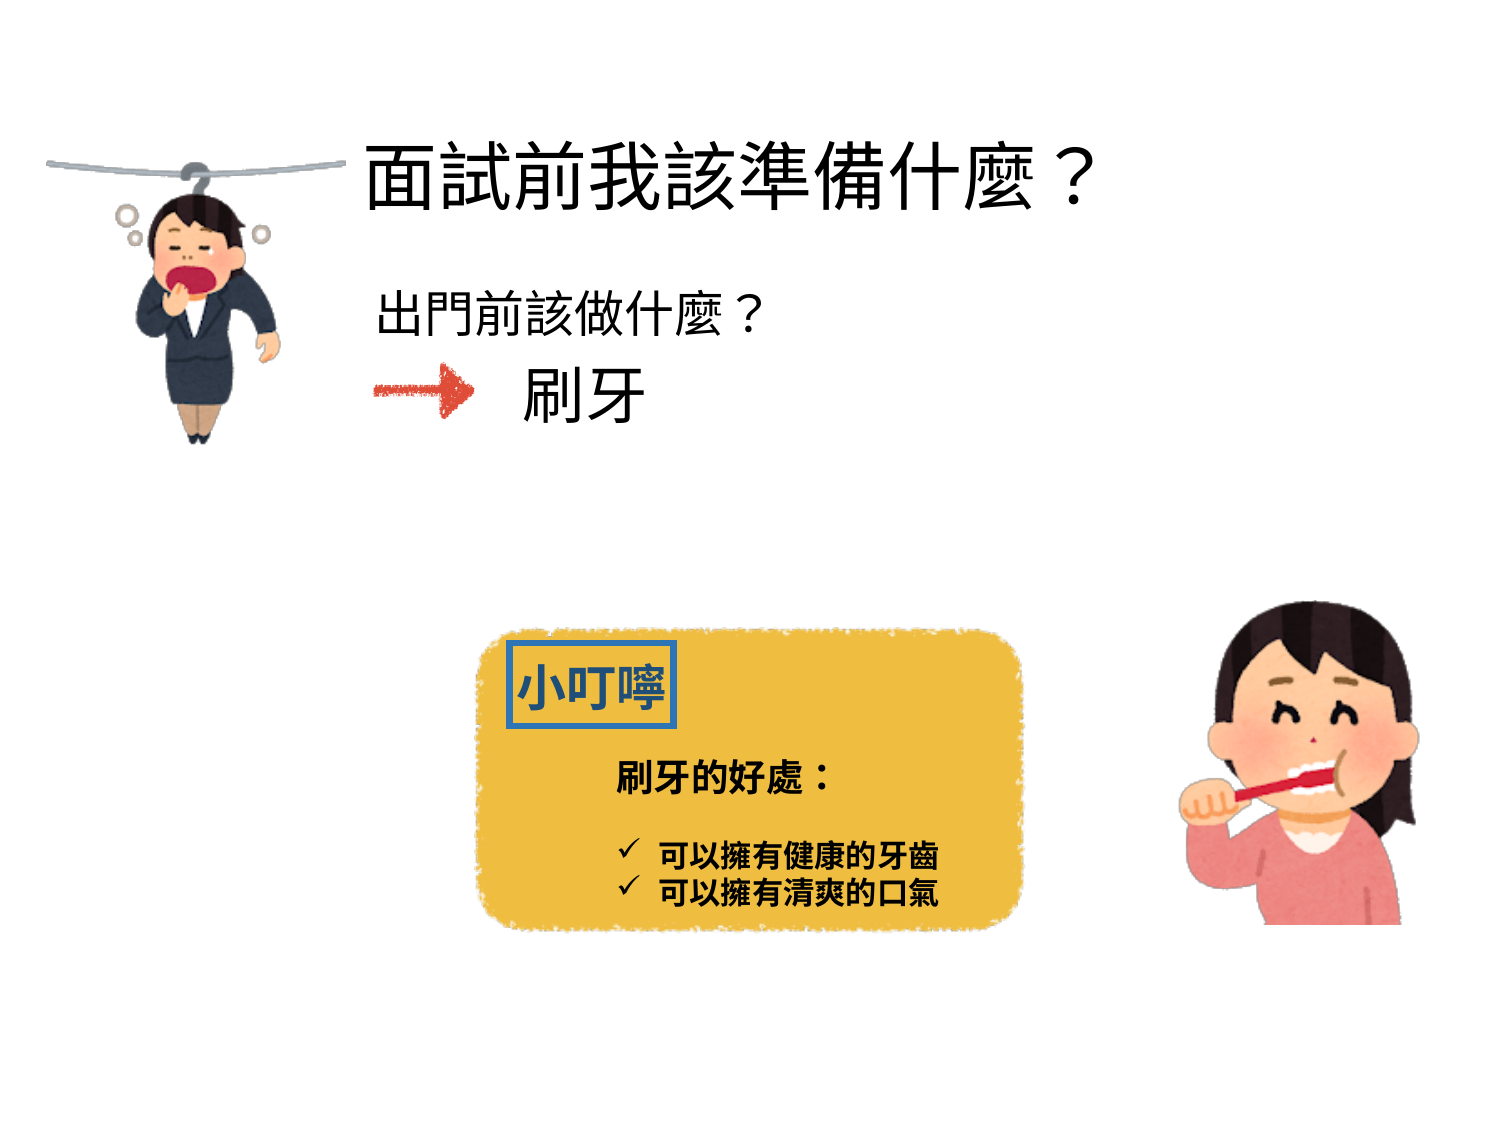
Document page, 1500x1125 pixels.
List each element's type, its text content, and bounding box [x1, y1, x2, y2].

text_box 出門前該做什麼？ [359, 275, 790, 351]
text_box 小叮嚀 [501, 649, 506, 725]
text_box 刷牙的好處： 可以擁有健康的牙齒 可以擁有清爽的口氣 [601, 746, 955, 919]
picture [366, 361, 475, 421]
title 面試前我該準備什麼？ [90, 93, 1385, 257]
picture [46, 151, 346, 451]
text_box 刷牙 [507, 348, 663, 589]
text_box 小叮嚀 [677, 649, 682, 725]
picture [1147, 600, 1472, 925]
text_box 小叮嚀 [513, 649, 670, 723]
picture [473, 626, 1027, 935]
